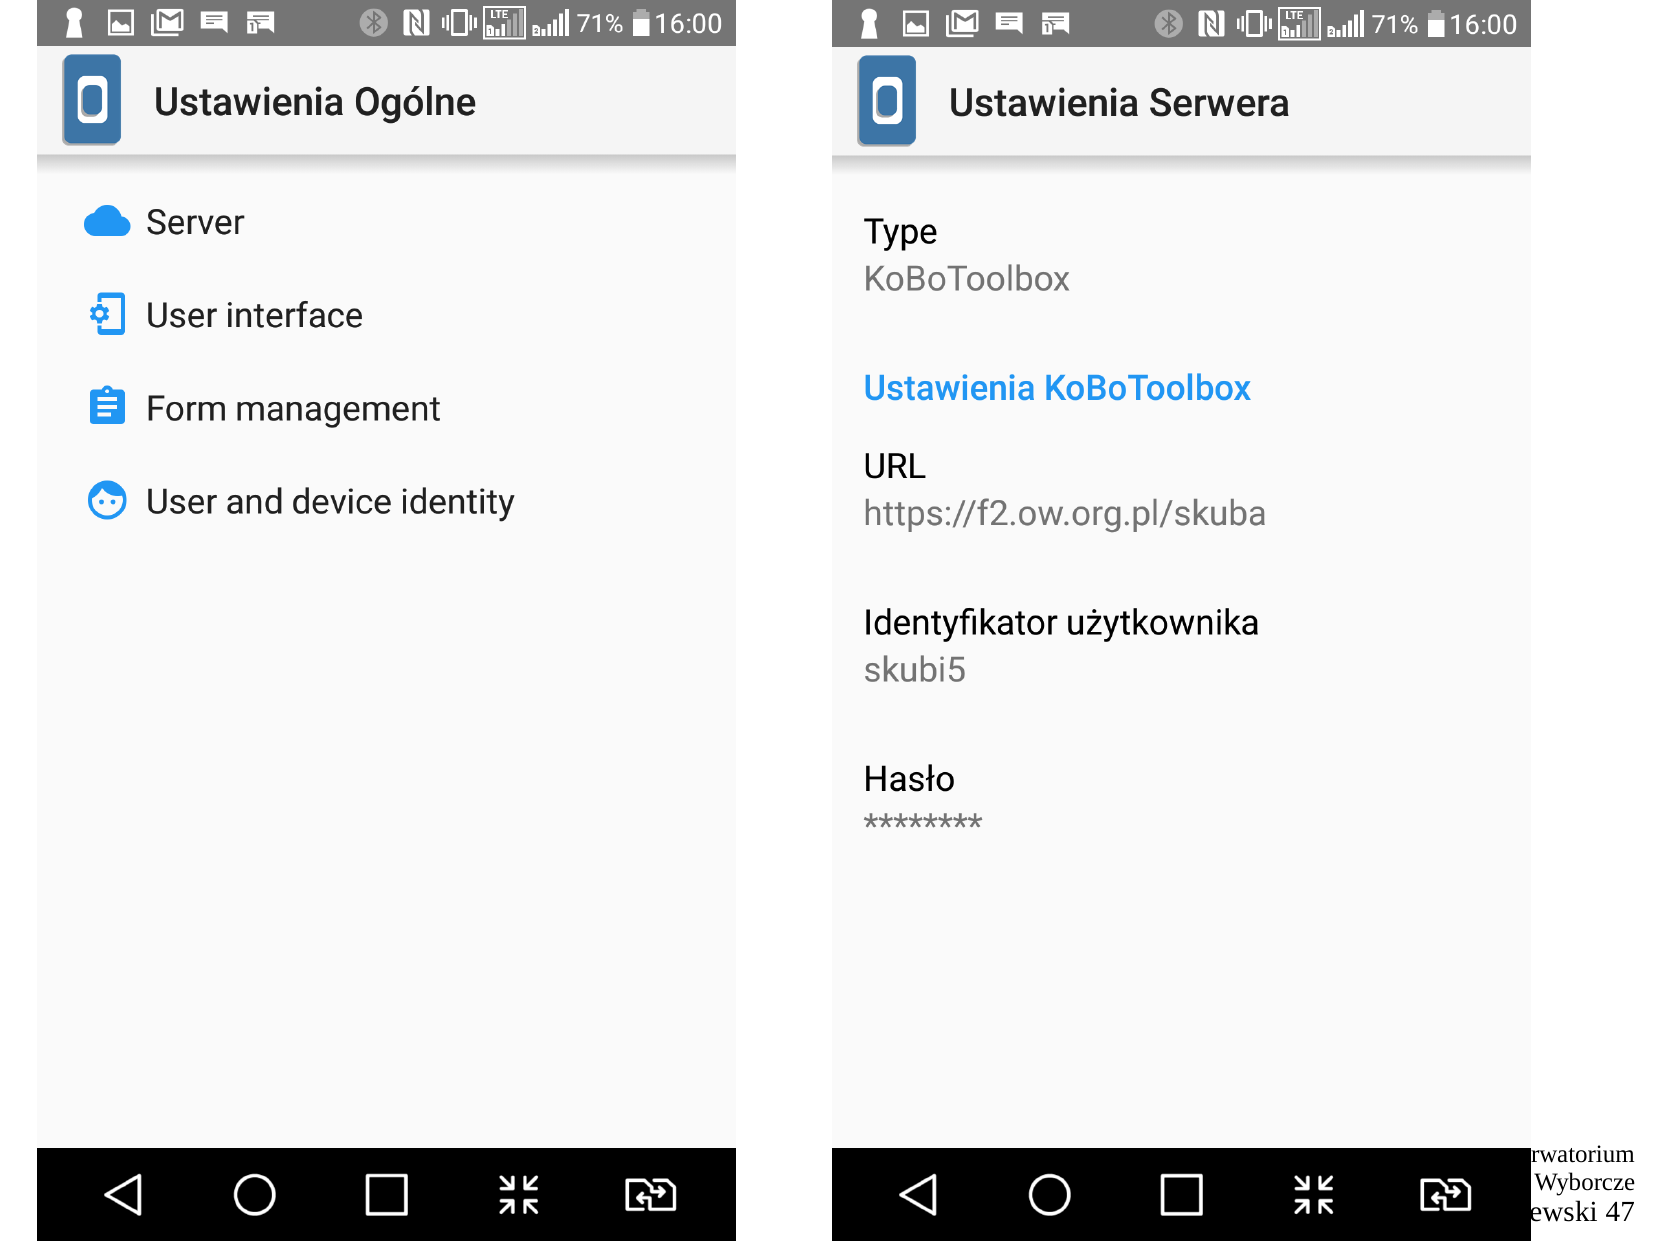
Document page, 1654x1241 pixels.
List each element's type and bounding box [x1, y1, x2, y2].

picture [832, 0, 1531, 1241]
picture [37, 0, 736, 1241]
